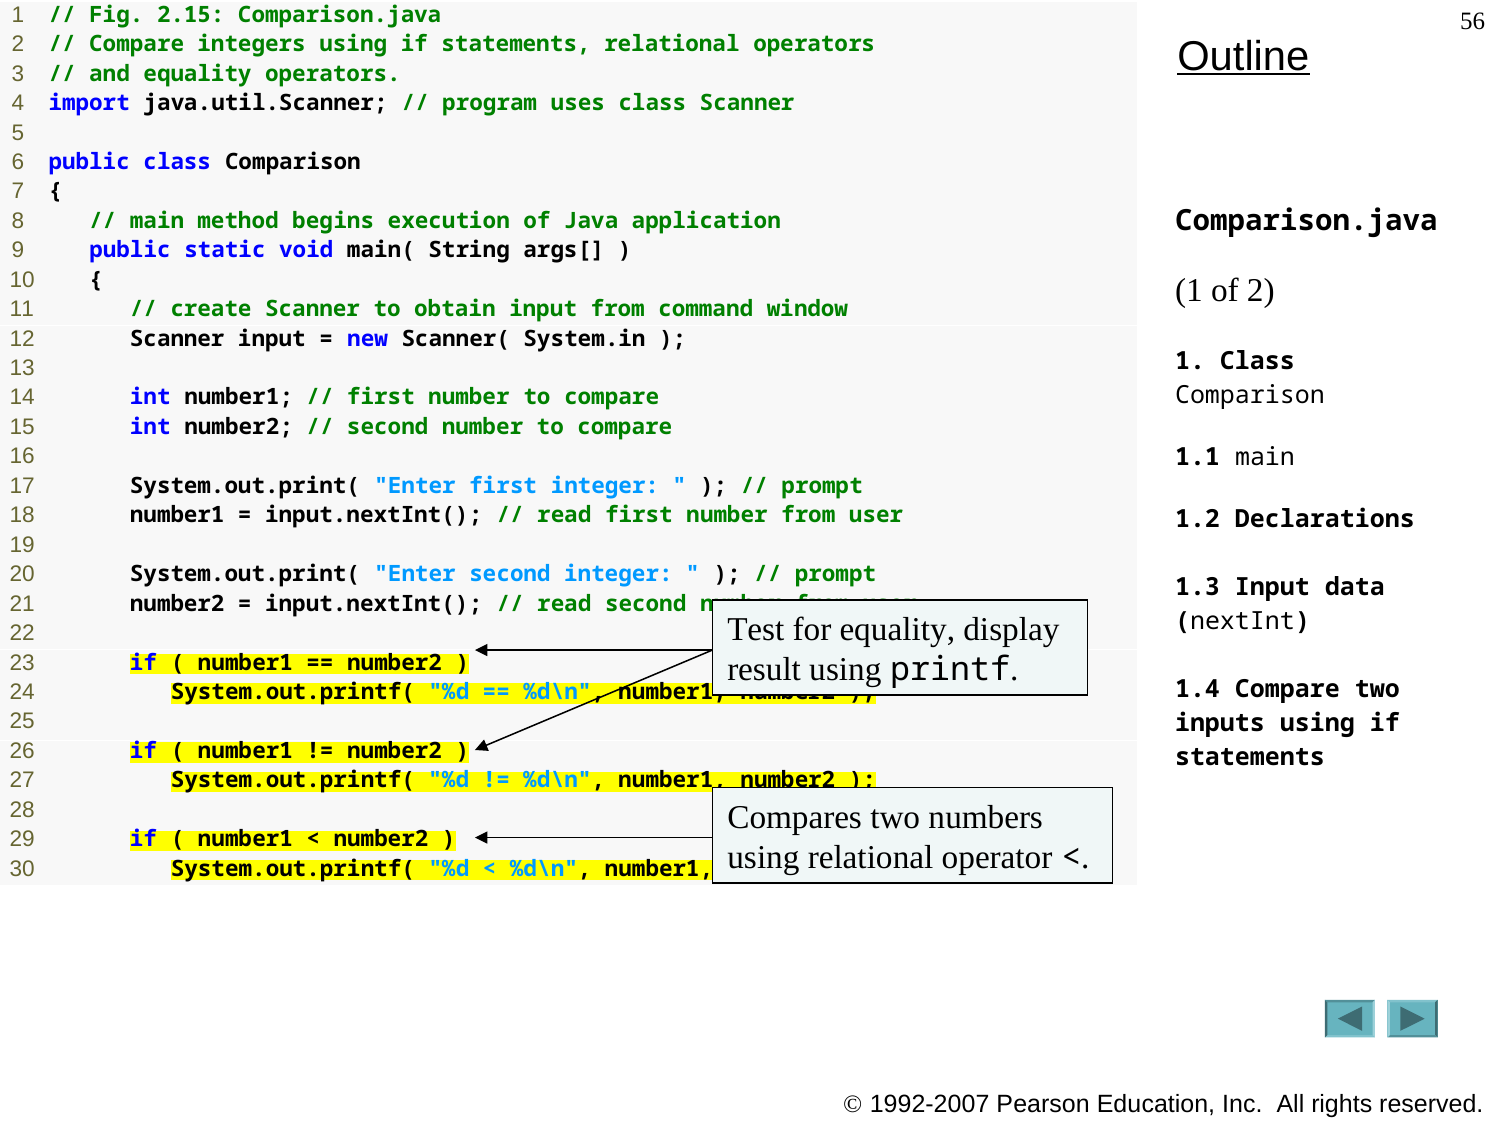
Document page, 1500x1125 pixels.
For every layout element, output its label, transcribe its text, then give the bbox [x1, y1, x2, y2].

title Outline [1162, 24, 1500, 91]
text_box Test for equality, display result using printf. [712, 599, 1088, 696]
text_box Compares two numbers using relational operator <. [712, 787, 1113, 883]
list Comparison.java (1 of 2) 1. Class Comparison 1.1 main 1.2 Declarations 1.3 Input data (nextInt) 1.4 Compare two inputs using if statements [1175, 191, 1450, 811]
chart [0, 1, 1140, 914]
